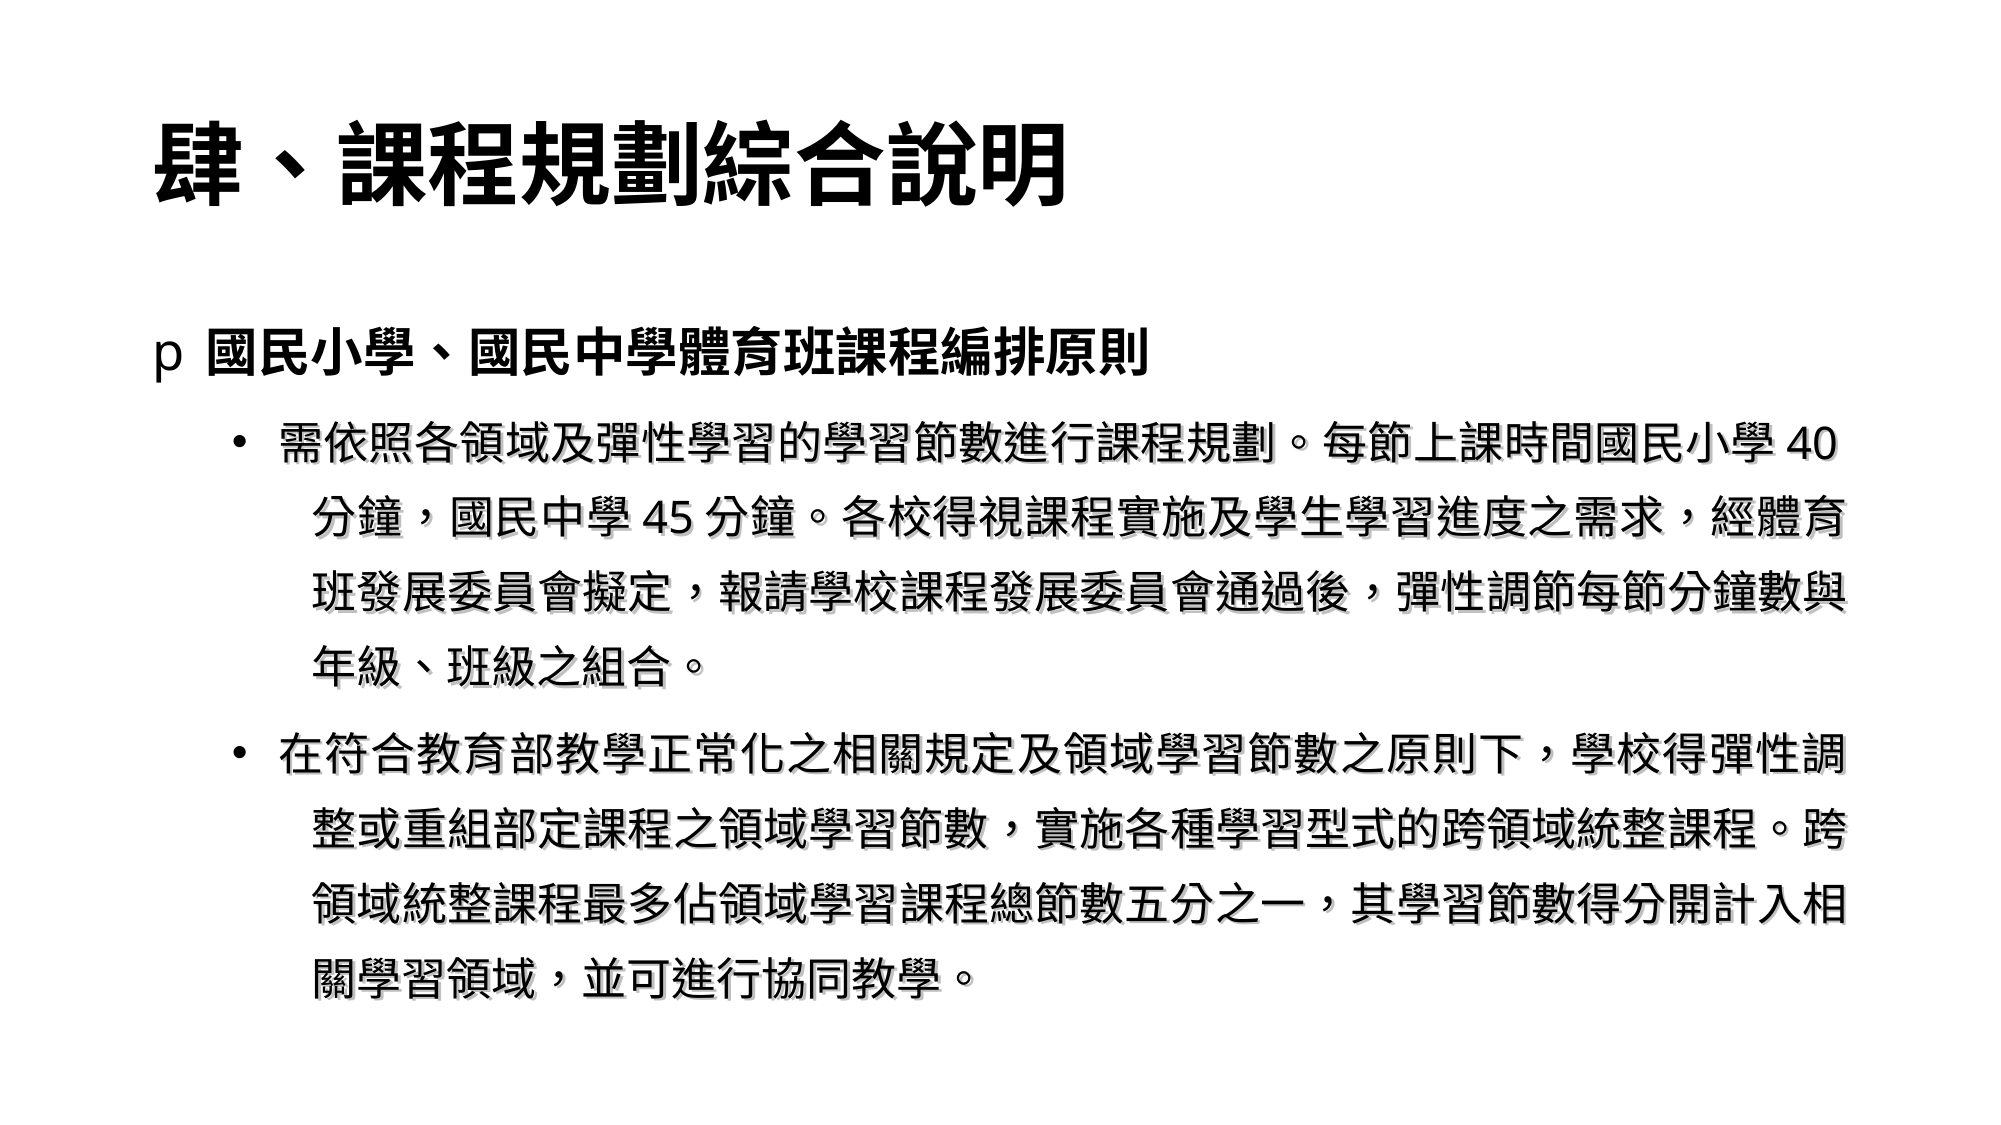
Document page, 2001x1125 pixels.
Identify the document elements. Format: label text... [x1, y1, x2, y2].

title 肆、課程規劃綜合說明 [137, 59, 1863, 278]
list 國民小學、國民中學體育班課程編排原則 需依照各領域及彈性學習的學習節數進行課程規劃。每節上課時間國民小學40分鐘，國民中學45分鐘。各校得視課程實施及學生學習進度之需求，經體育班發展委員會擬定，報請學校課程發展委員會通過後，彈性調節每節分鐘數與年級、班級之組合。 在符合教育部教學正常化之相關規定及領域學習節數之原則下，學校得彈性調整或重組部定課程之領域學習節數，實施各種學習型式的跨領域統整課程。跨領域統整課程最多佔領域學習課程總節數五分之一，其學習節數得分開計入相關學習領域，並可進行協同教學。 [137, 299, 1863, 1014]
